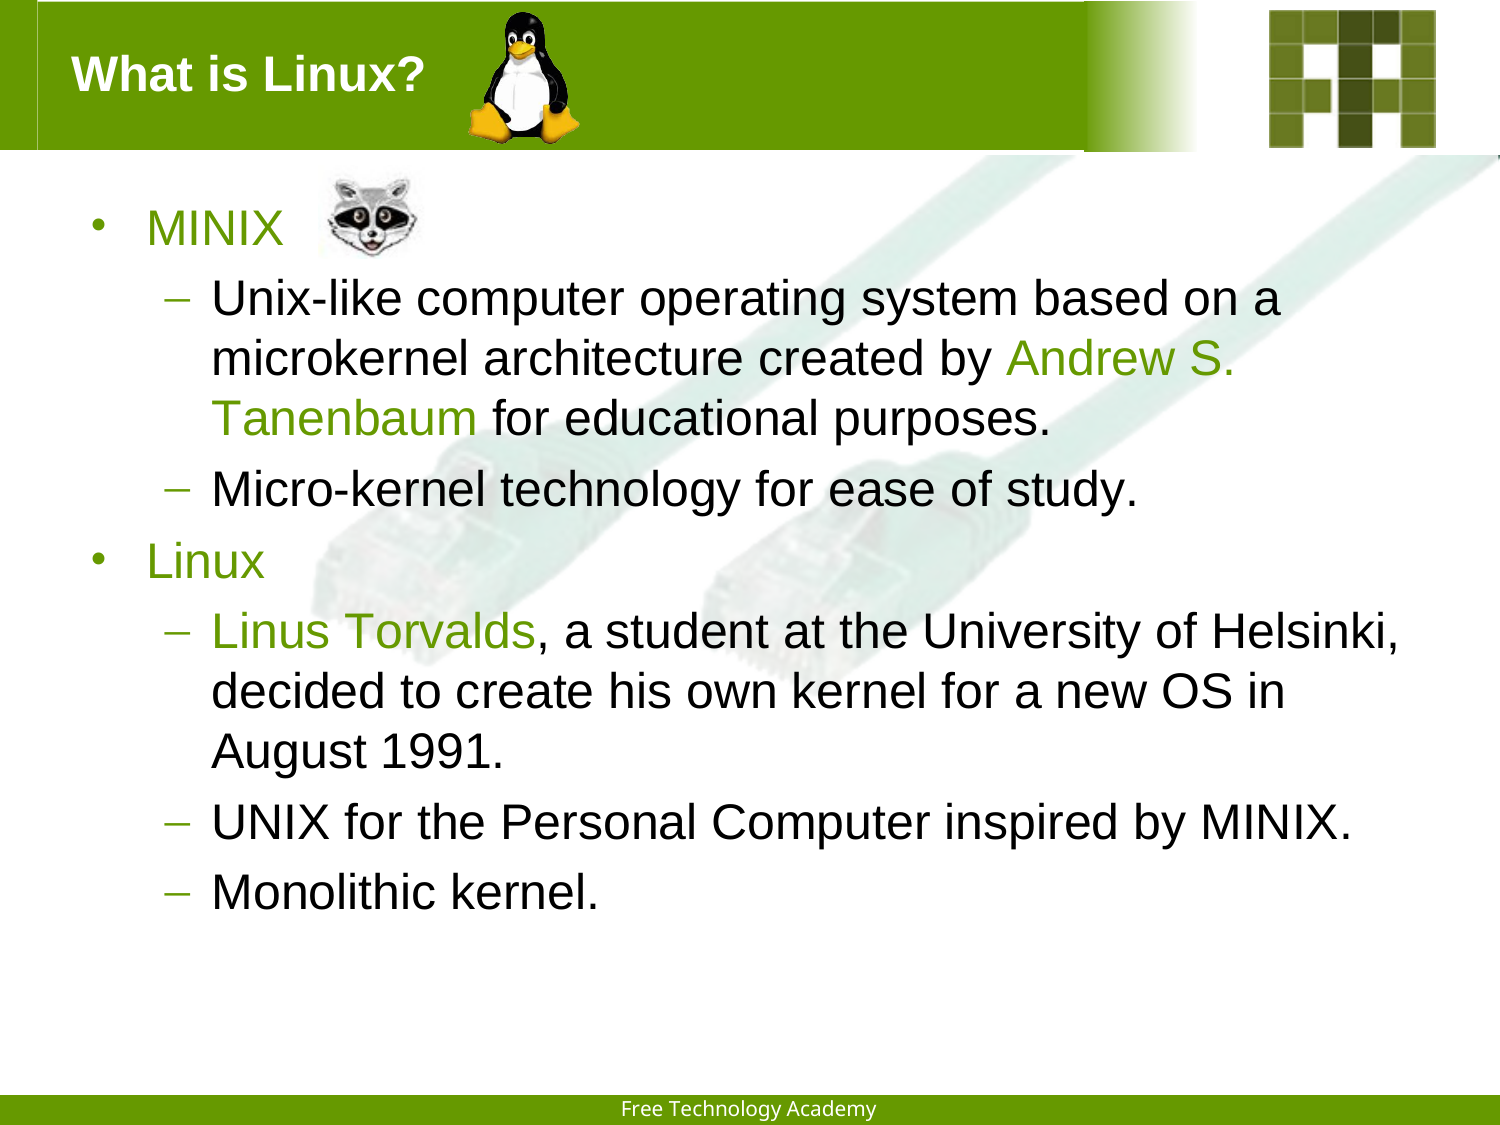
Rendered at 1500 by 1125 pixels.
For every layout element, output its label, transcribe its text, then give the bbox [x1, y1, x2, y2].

picture [318, 165, 426, 259]
list MINIX Unix-like computer operating system based on a microkernel architecture created by Andrew S. Tanenbaum for educational purposes. Micro-kernel technology for ease of study. Linux Linus Torvalds, a student at the University of Helsinki, decided to create his own kernel for a new OS in August 1991. UNIX for the Personal Computer inspired by MINIX. Monolithic kernel. [75, 187, 1426, 1052]
title What is Linux? [56, 1, 1107, 152]
picture [1269, 10, 1436, 148]
picture [466, 9, 582, 147]
